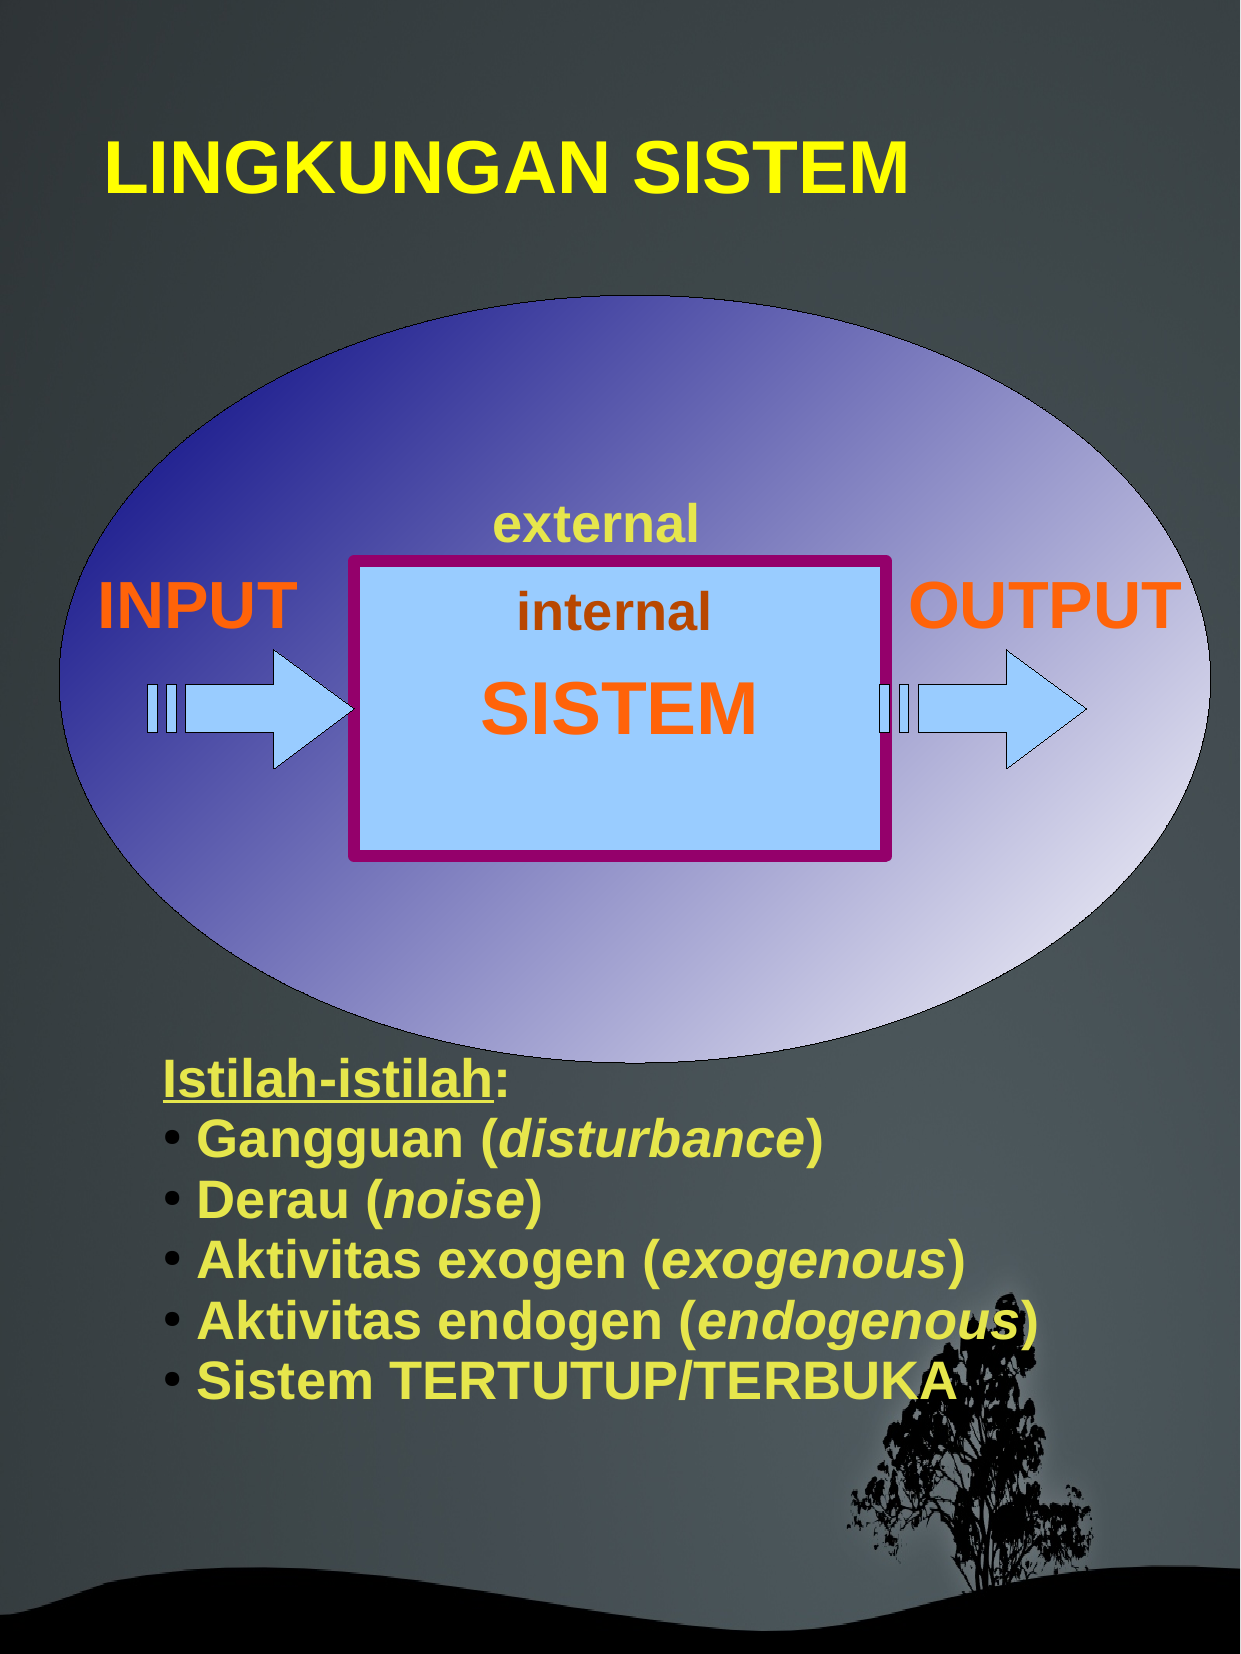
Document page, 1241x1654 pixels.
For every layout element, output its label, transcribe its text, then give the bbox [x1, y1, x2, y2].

text_box SISTEM [354, 561, 886, 857]
text_box internal [501, 574, 739, 650]
picture [0, 0, 1241, 1654]
text_box INPUT [59, 561, 337, 651]
text_box external [477, 485, 716, 562]
text_box [59, 295, 1211, 1040]
text_box LINGKUNGAN SISTEM [88, 118, 1211, 237]
text_box Istilah-istilah: Gangguan (disturbance) Derau (noise) Aktivitas exogen (exogenous) Aktivitas endogen (endogenous) Sistem TERTUTUP/TERBUKA [147, 1040, 1055, 1419]
text_box OUTPUT [879, 561, 1211, 651]
